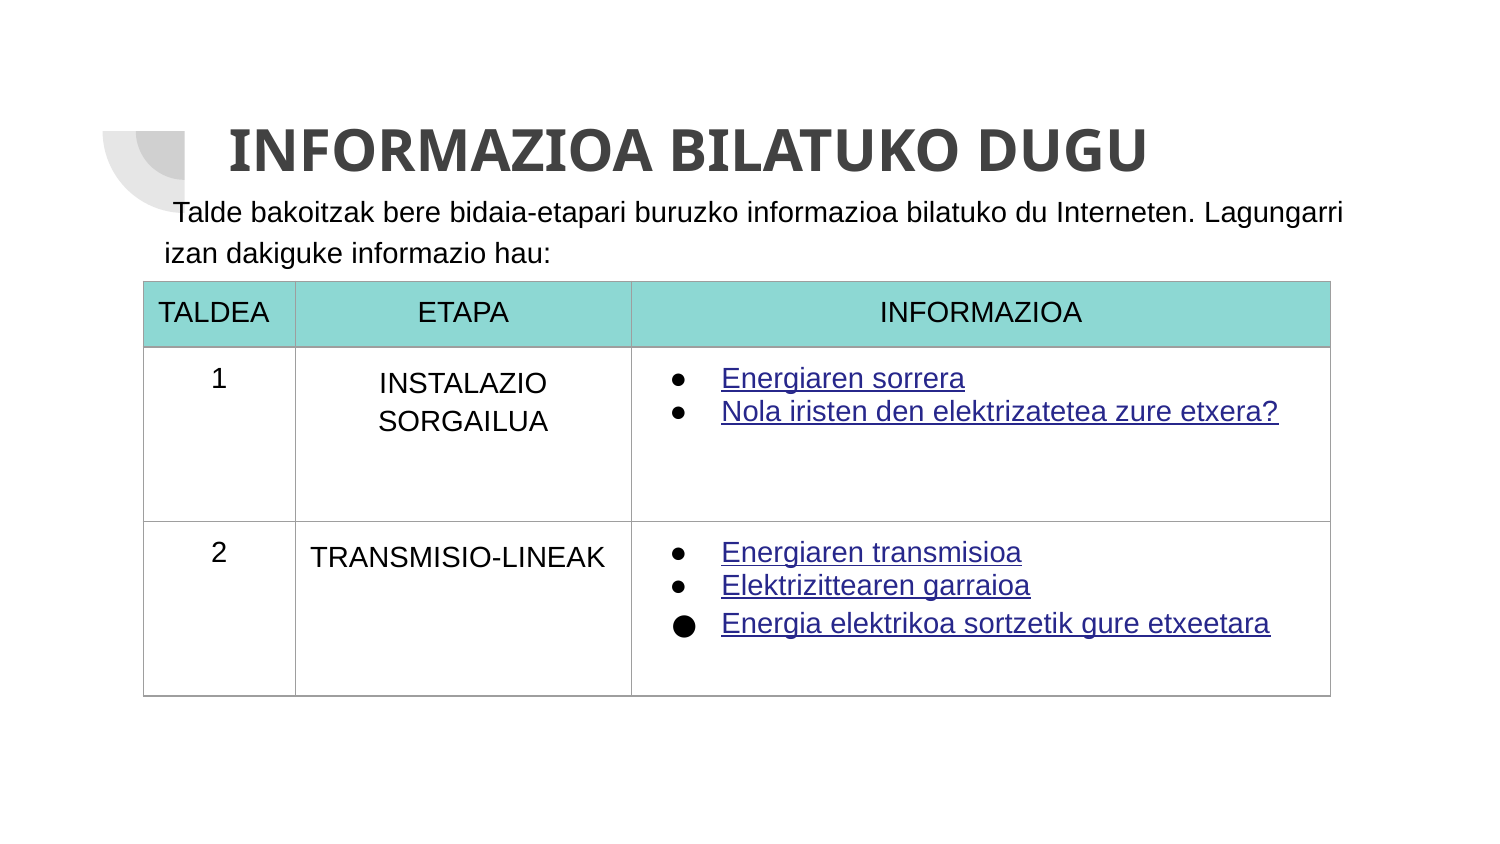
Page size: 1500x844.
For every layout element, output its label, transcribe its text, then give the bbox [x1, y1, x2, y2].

table_cell 2 [144, 522, 295, 695]
table_cell INSTALAZIO SORGAILUA [296, 348, 631, 521]
table_cell 1 [144, 348, 295, 521]
title INFORMAZIOA BILATUKO DUGU [213, 98, 1368, 173]
table_cell TRANSMISIO-LINEAK [296, 522, 631, 695]
list Talde bakoitzak bere bidaia-etapari buruzko informazioa bilatuko du Interneten. Lagungarri izan dakiguke informazio hau: [149, 173, 1368, 744]
table_cell Energiaren sorrera Nola iristen den elektrizatetea zure etxera? [632, 348, 1330, 521]
table_header ETAPA [296, 282, 631, 346]
table_header INFORMAZIOA [632, 282, 1330, 346]
table_cell Energiaren transmisioa Elektrizittearen garraioa Energia elektrikoa sortzetik gure etxeetara [632, 522, 1330, 695]
table_header TALDEA [144, 282, 295, 346]
